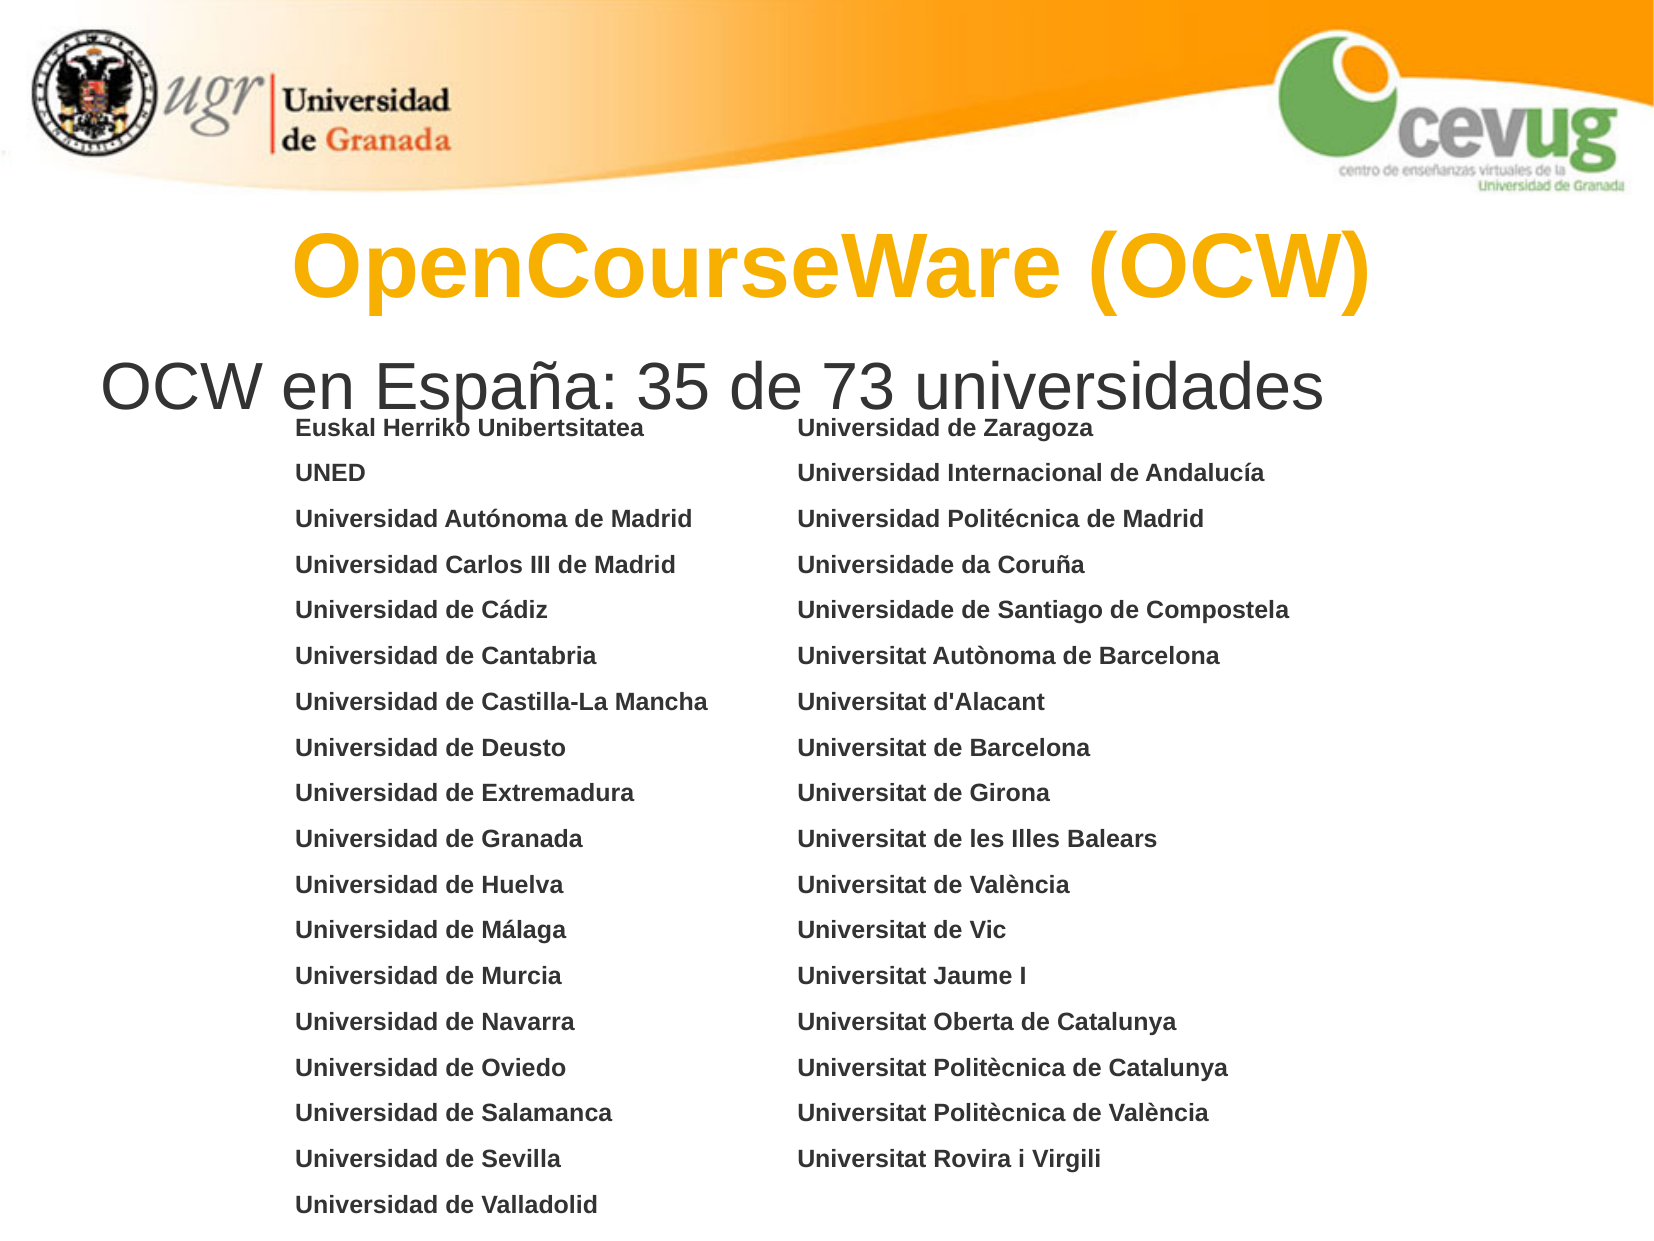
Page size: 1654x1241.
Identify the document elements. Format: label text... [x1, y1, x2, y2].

title OpenCourseWare (OCW) [88, 177, 1577, 355]
list OCW en España: 35 de 73 universidades [82, 349, 1571, 1168]
list Universidad de Zaragoza Universidad Internacional de Andalucía Universidad Politécnica de Madrid Universidade da Coruña Universidade de Santiago de Compostela Universitat Autònoma de Barcelona Universitat d'Alacant Universitat de Barcelona Universitat de Girona Universitat de les Illes Balears Universitat de València Universitat de Vic Universitat Jaume I Universitat Oberta de Catalunya Universitat Politècnica de Catalunya Universitat Politècnica de València Universitat Rovira i Virgili [933, 413, 1435, 1203]
list Euskal Herriko Unibertsitatea UNED Universidad Autónoma de Madrid Universidad Carlos III de Madrid Universidad de Cádiz Universidad de Cantabria Universidad de Castilla-La Mancha Universidad de Deusto Universidad de Extremadura Universidad de Granada Universidad de Huelva Universidad de Málaga Universidad de Murcia Universidad de Navarra Universidad de Oviedo Universidad de Salamanca Universidad de Sevilla Universidad de Valladolid [118, 413, 933, 1233]
